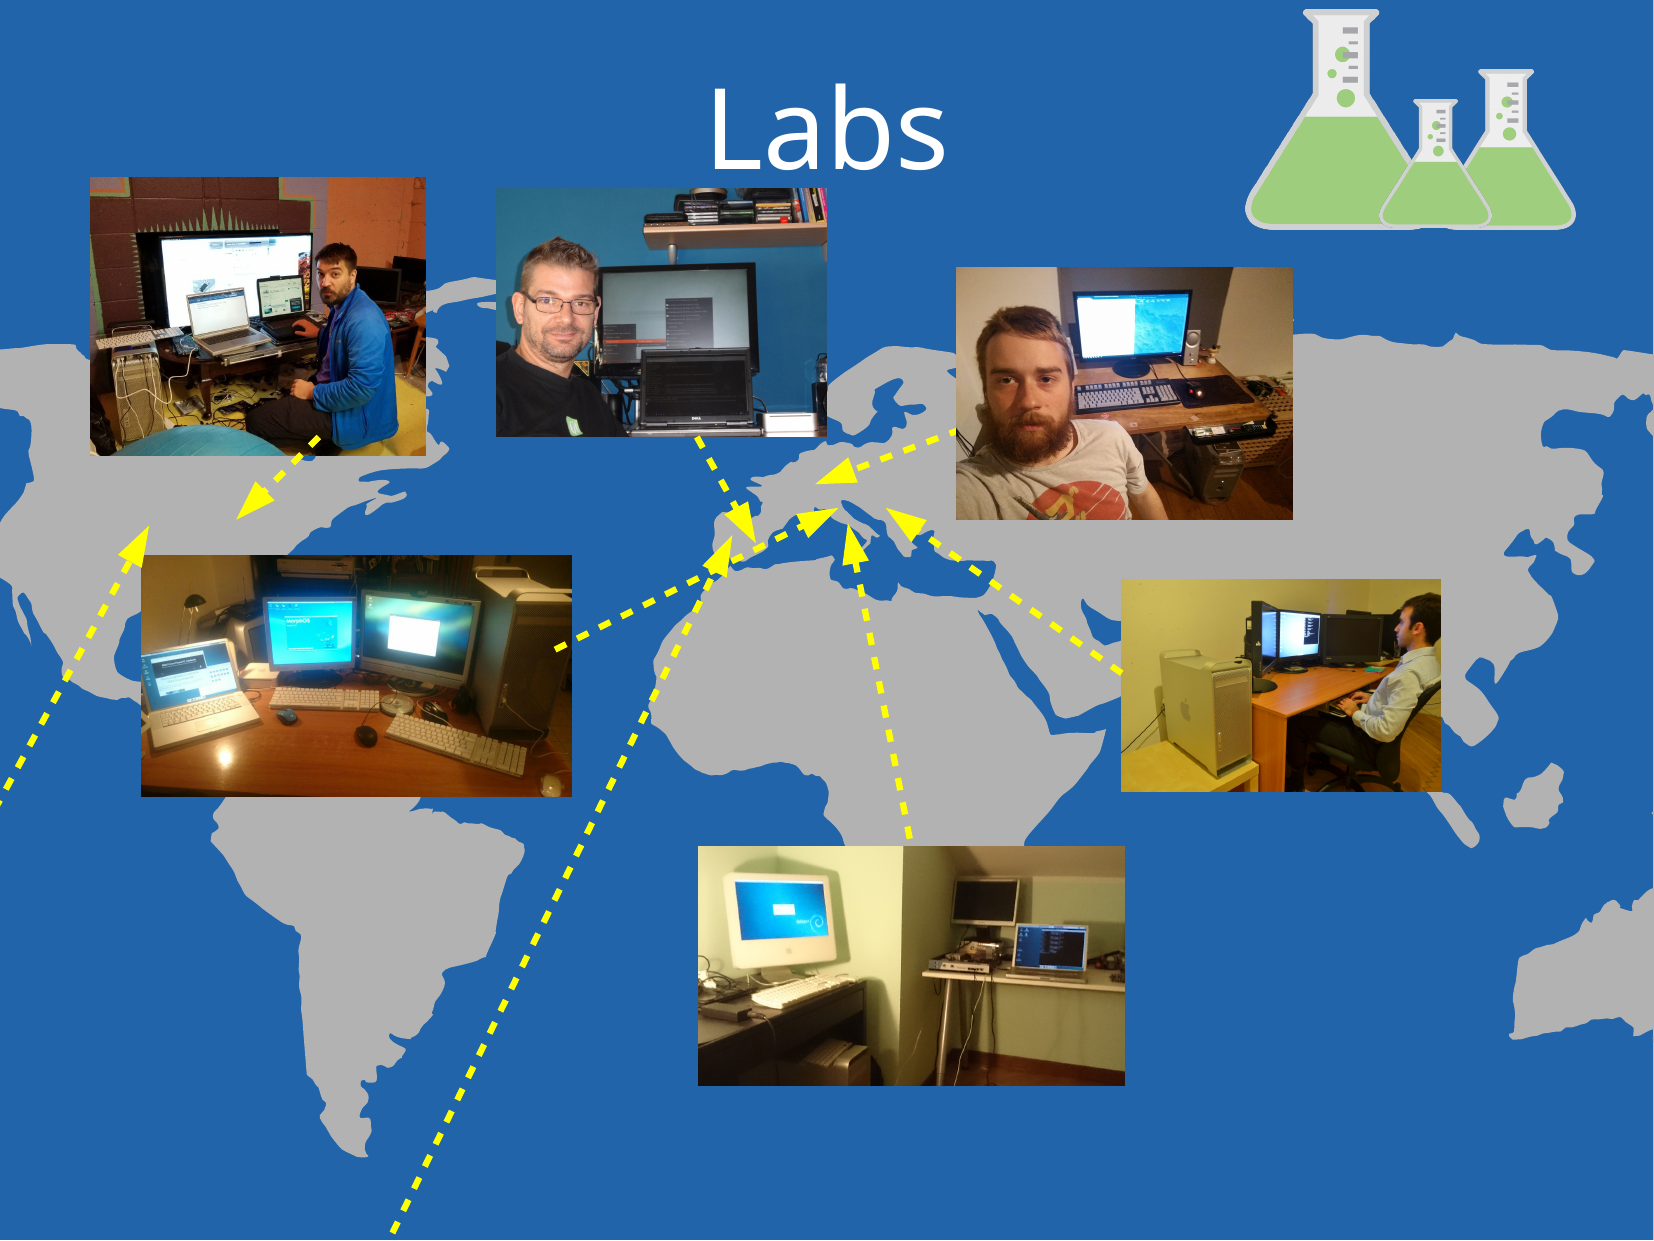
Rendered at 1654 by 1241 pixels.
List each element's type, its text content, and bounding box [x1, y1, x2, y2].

picture [1245, 9, 1576, 230]
picture [0, 177, 1654, 1158]
title Labs [389, 47, 1245, 205]
